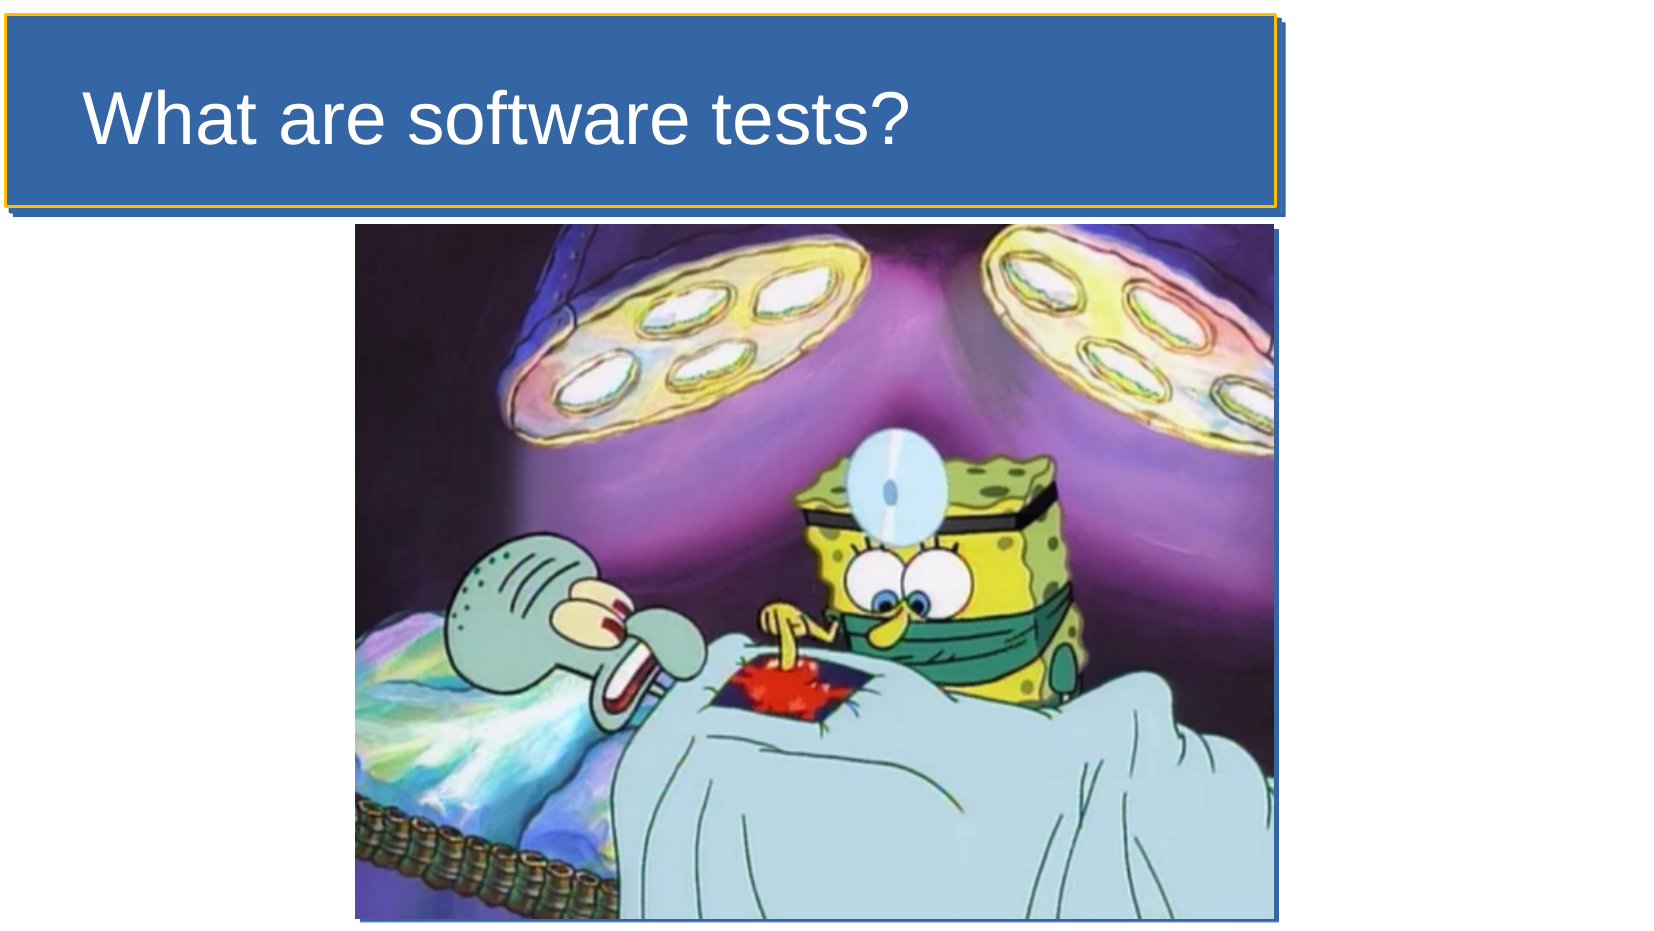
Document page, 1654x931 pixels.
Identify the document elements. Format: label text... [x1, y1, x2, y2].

title What are software tests? [82, 44, 1235, 192]
picture [355, 224, 1274, 919]
